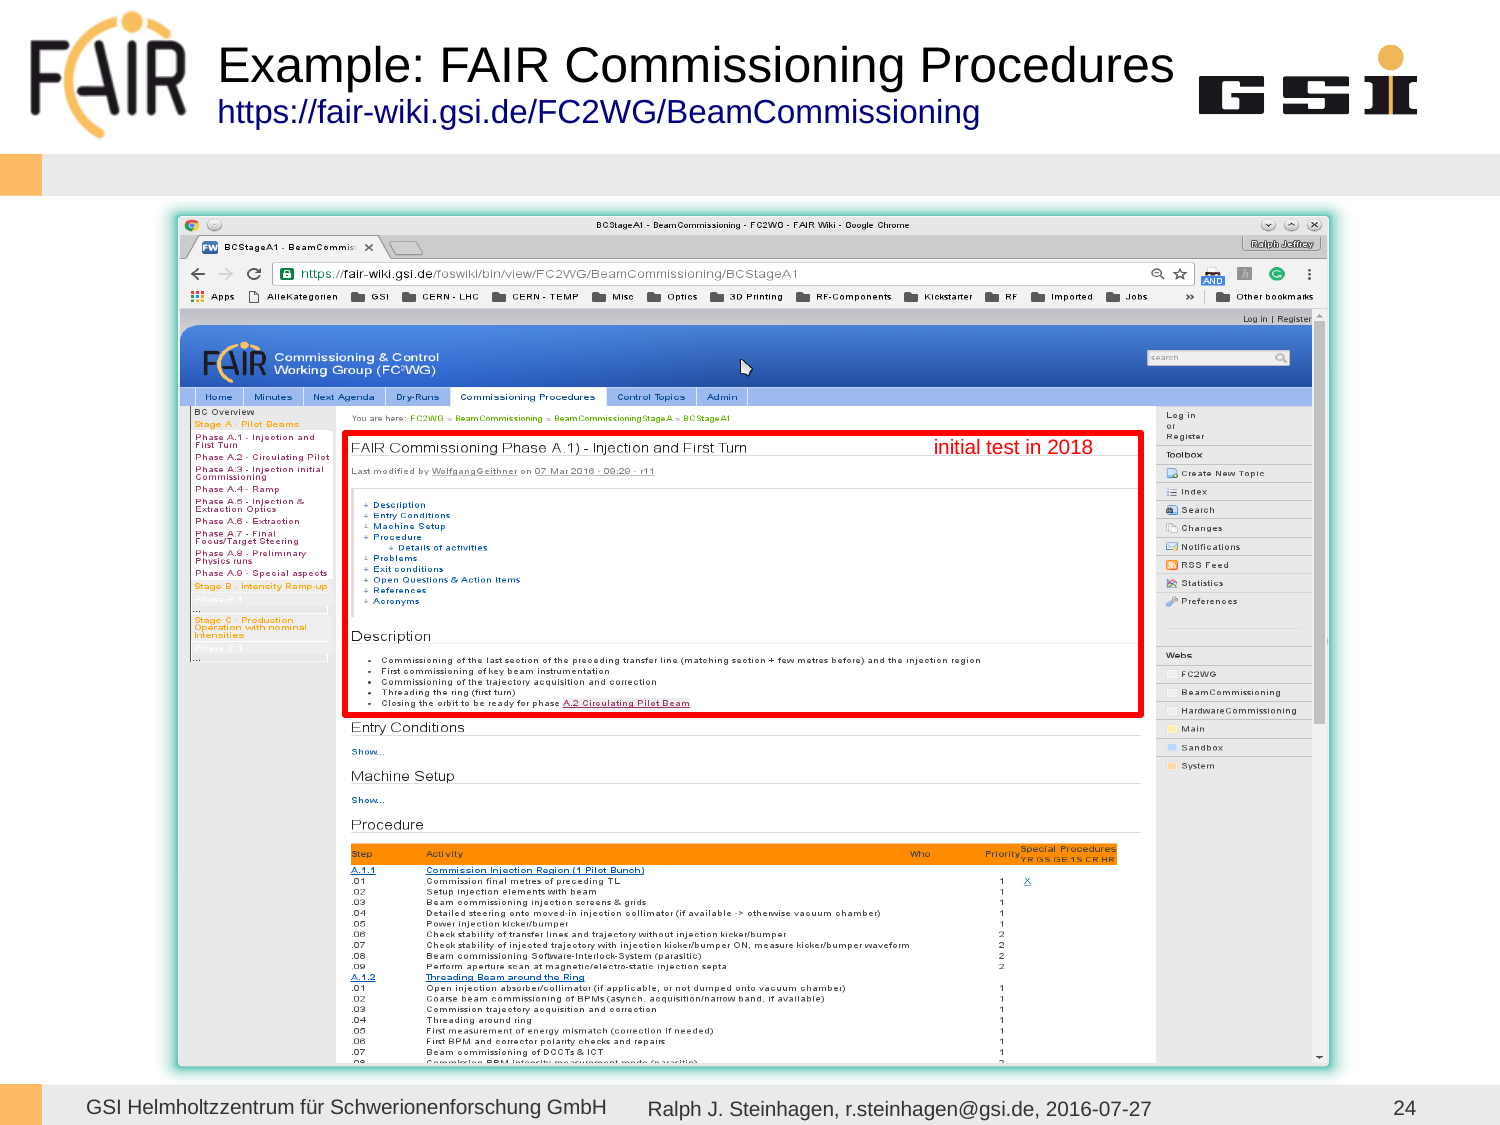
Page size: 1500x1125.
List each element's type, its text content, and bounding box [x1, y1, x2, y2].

text_box initial test in 2018 [918, 428, 1146, 553]
picture [1197, 42, 1419, 117]
picture [30, 9, 187, 141]
title Example: FAIR Commissioning Procedures https://fair-wiki.gsi.de/FC2WG/BeamCommissioning [217, 20, 1180, 147]
picture [138, 183, 1368, 1099]
